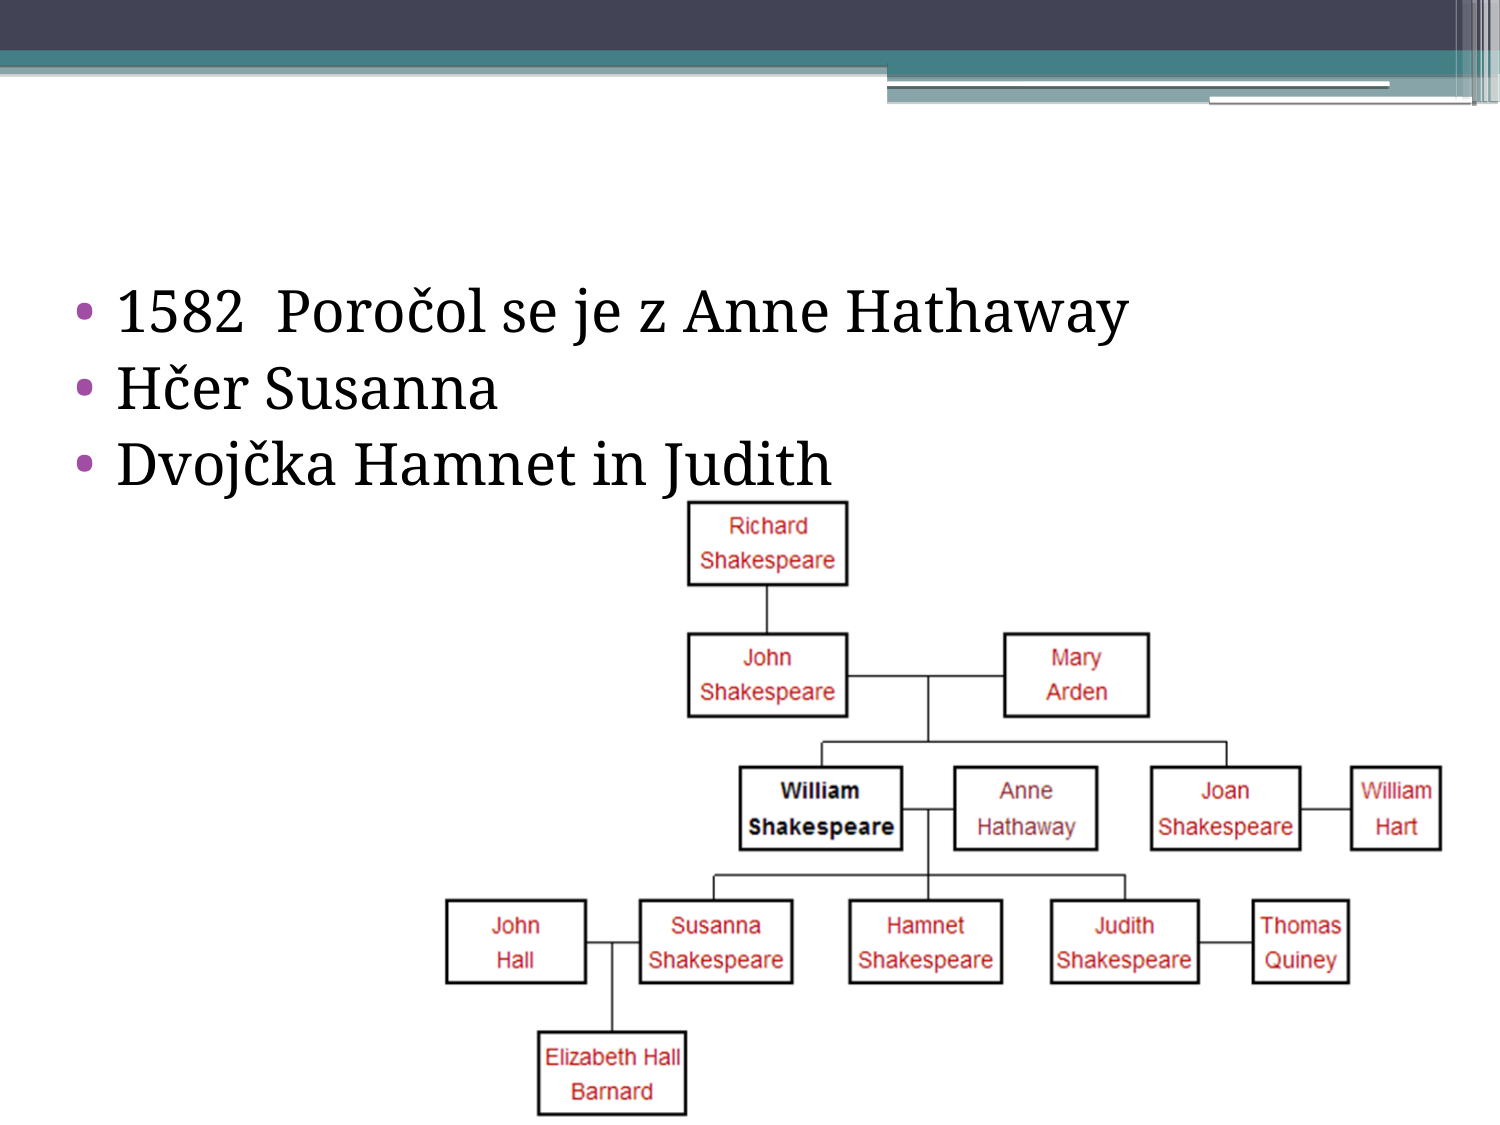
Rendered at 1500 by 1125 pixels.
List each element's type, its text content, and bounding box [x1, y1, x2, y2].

list 1582 Poročol se je z Anne Hathaway Hčer Susanna Dvojčka Hamnet in Judith [41, 267, 1392, 977]
picture [442, 491, 1500, 1121]
